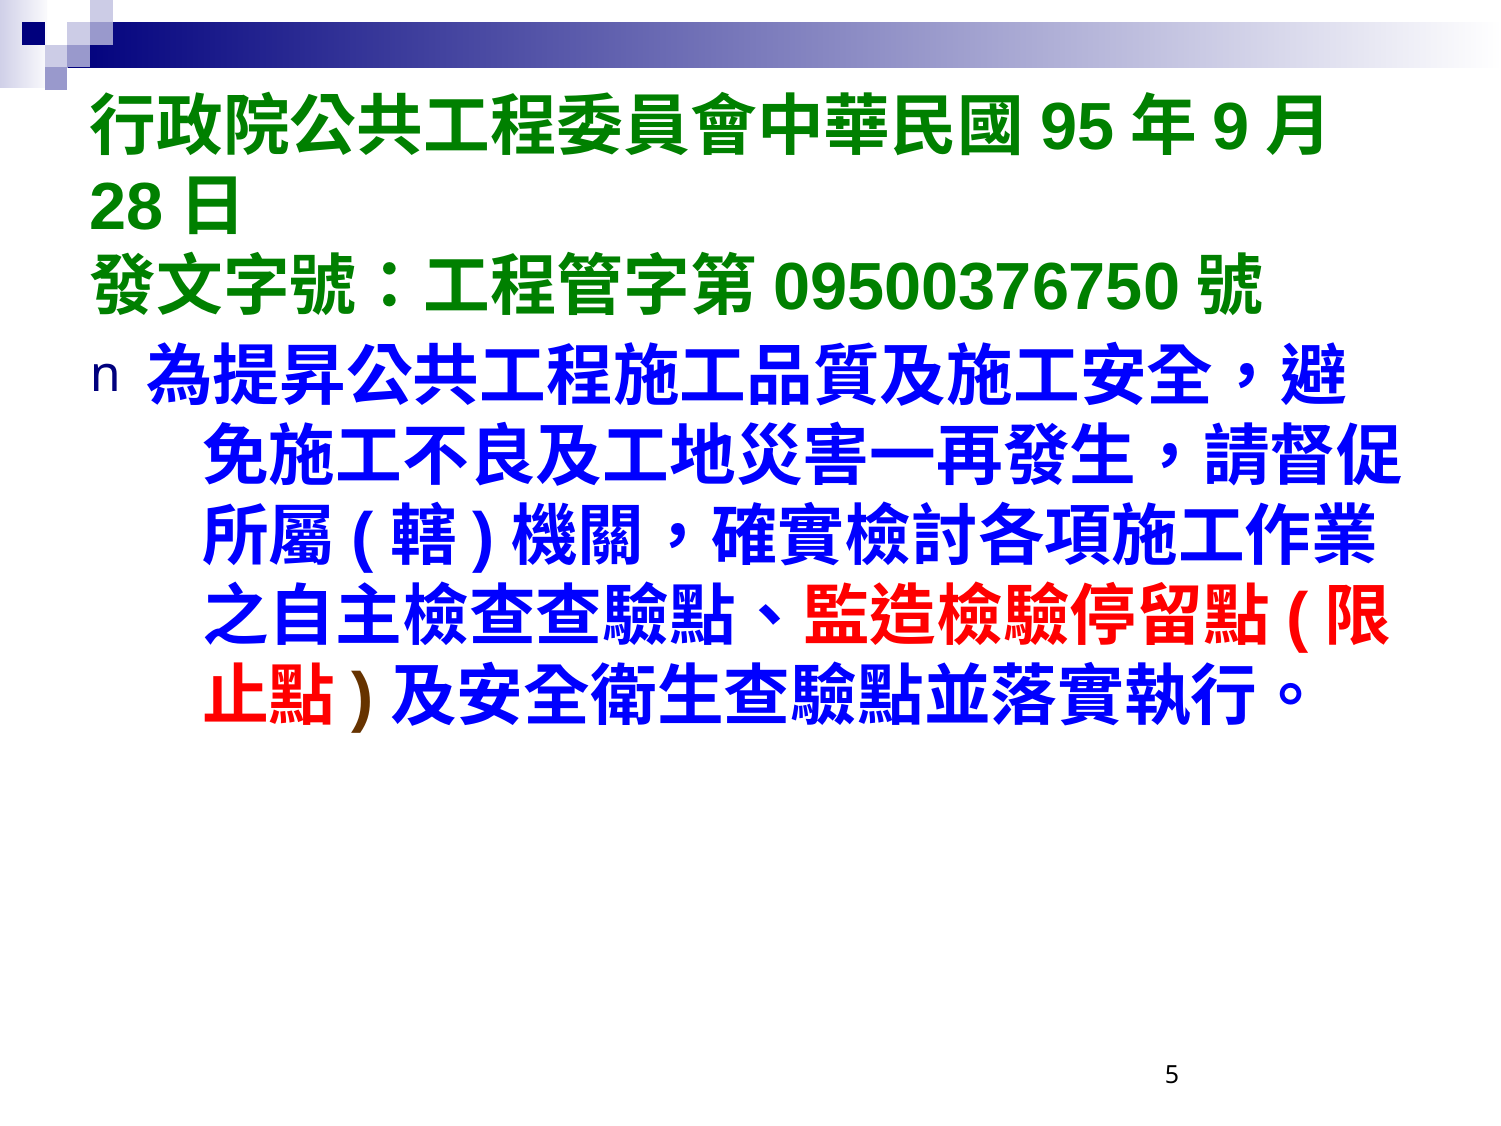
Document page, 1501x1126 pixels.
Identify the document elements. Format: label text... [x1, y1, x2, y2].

text_box [1149, 1025, 1501, 1101]
title 行政院公共工程委員會中華民國95年9月28日 發文字號：工程管字第09500376750號 [74, 75, 1426, 300]
list 為提昇公共工程施工品質及施工安全，避免施工不良及工地災害一再發生，請督促所屬(轄)機關，確實檢討各項施工作業之自主檢查查驗點、監造檢驗停留點(限止點)及安全衛生查驗點並落實執行。 [74, 324, 1426, 964]
